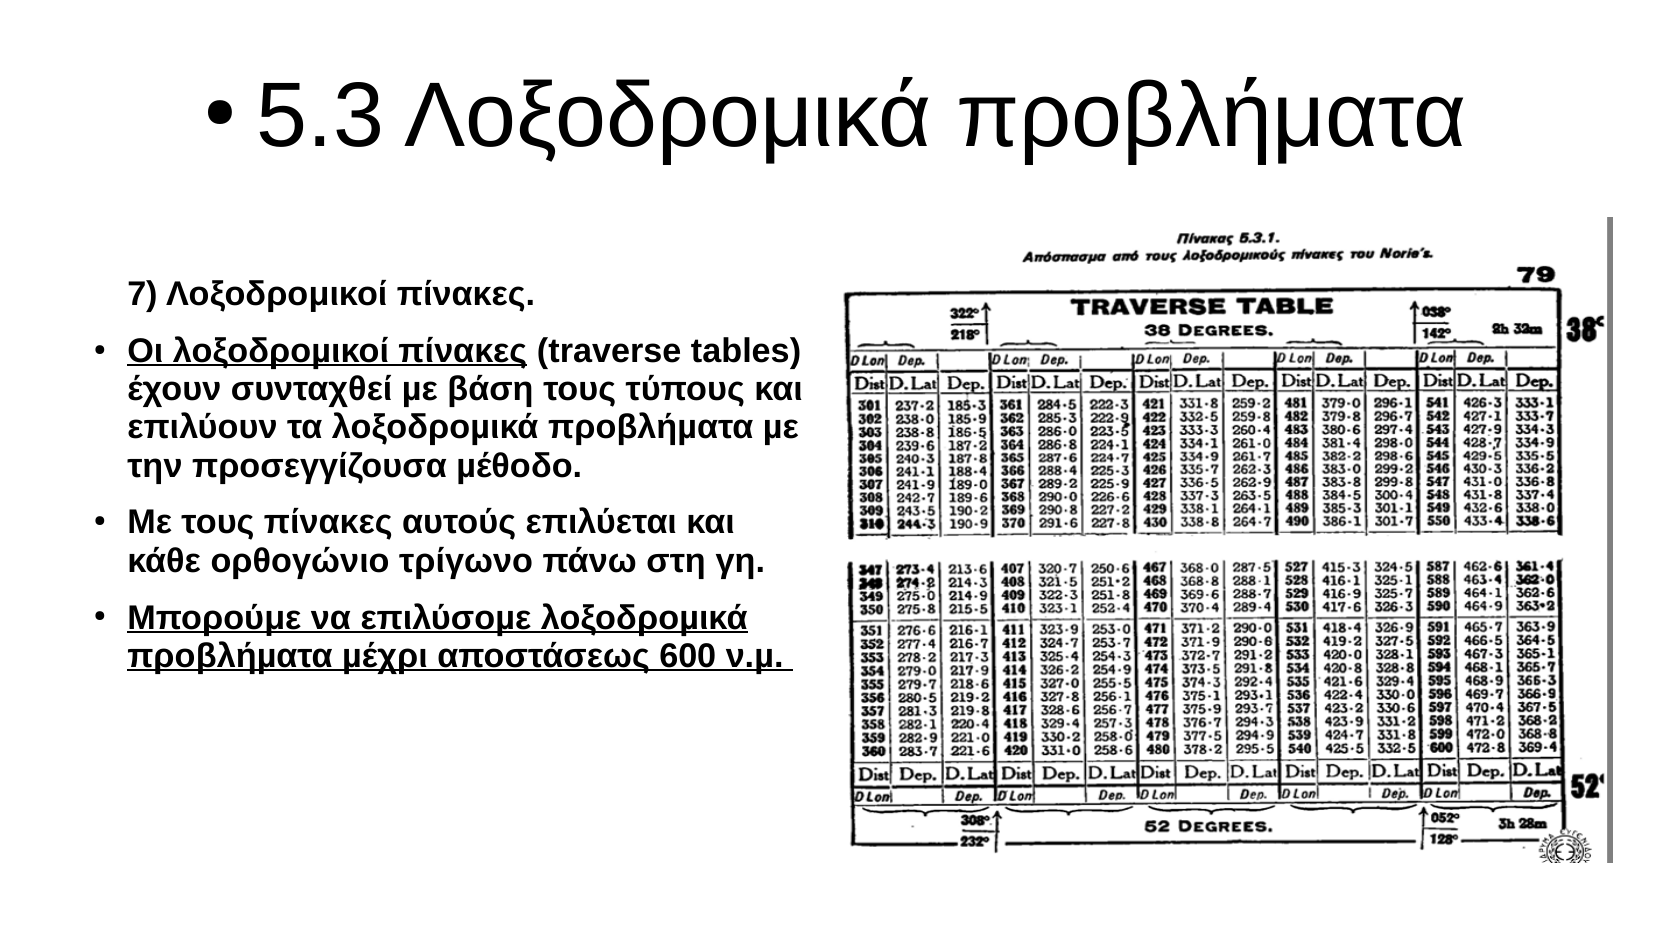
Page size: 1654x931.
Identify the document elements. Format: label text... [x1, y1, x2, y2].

picture [825, 217, 1613, 863]
title 5.3 Λοξοδρομικά προβλήματα [82, 37, 1571, 193]
list 7) Λοξοδρομικοί πίνακες. Οι λοξοδροµικοί πίνακες (traverse tables) έχουν συνταχθεί µε βάση τους τύπους και επιλύουν τα λοξοδροµικά προβλήµατα µε την προσεγγίζουσα µέθοδο. Με τους πίνακες αυτούς επιλύεται και κάθε ορθογώνιο τρίγωνο πάνω στη γη. Μπορούμε να επιλύσοµε λοξοδροµικά προβλήµατα µέχρι αποστάσεως 600 ν.µ. [82, 217, 809, 758]
